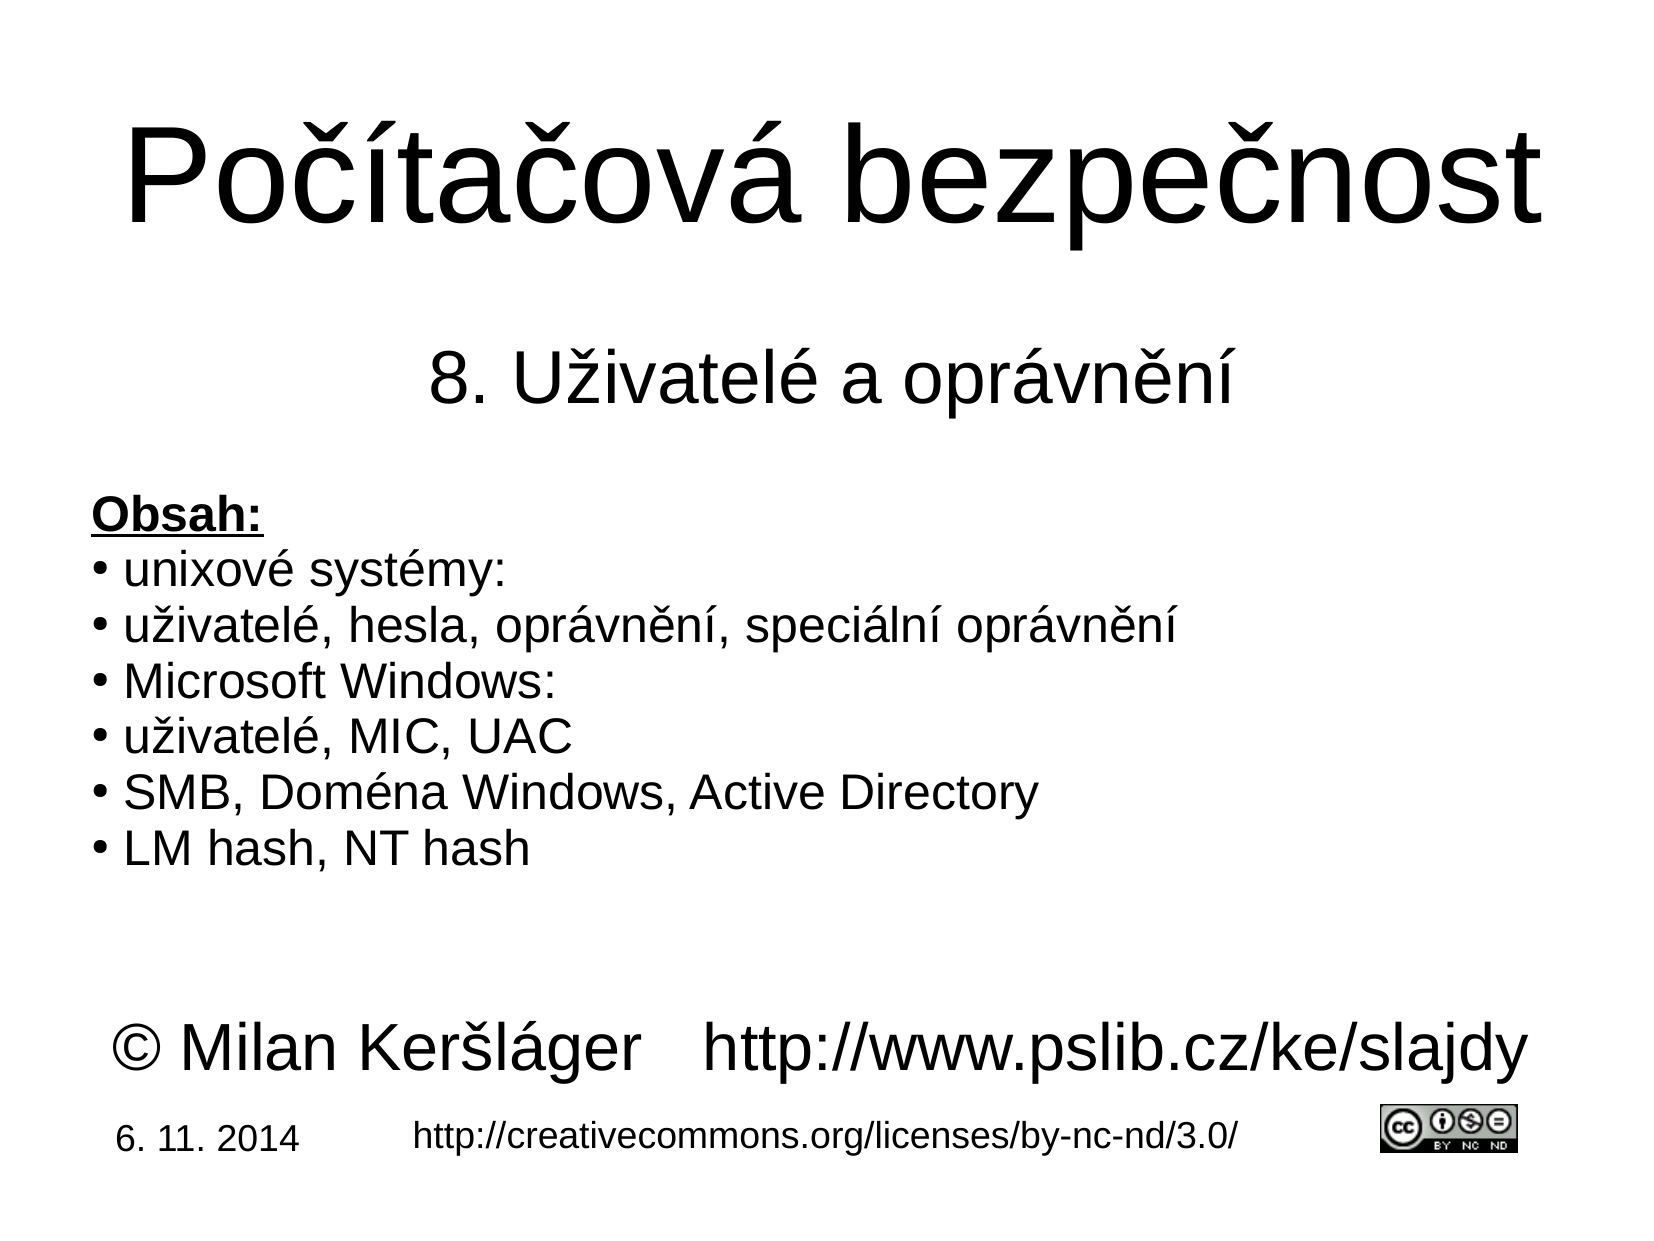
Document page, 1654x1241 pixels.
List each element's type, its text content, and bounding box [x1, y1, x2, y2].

list © Milan Keršláger http://www.pslib.cz/ke/slajdy [76, 1009, 1565, 1087]
text_box http://creativecommons.org/licenses/by-nc-nd/3.0/ [339, 1107, 1313, 1165]
text_box Obsah: unixové systémy: uživatelé, hesla, oprávnění, speciální oprávnění Microsoft Windows: uživatelé, MIC, UAC SMB, Doména Windows, Active Directory LM hash, NT hash [76, 478, 1583, 884]
text_box 6. 11. 2014 [100, 1110, 355, 1168]
picture [1380, 1104, 1518, 1153]
title Počítačová bezpečnost 8. Uživatelé a oprávnění [88, 56, 1577, 461]
